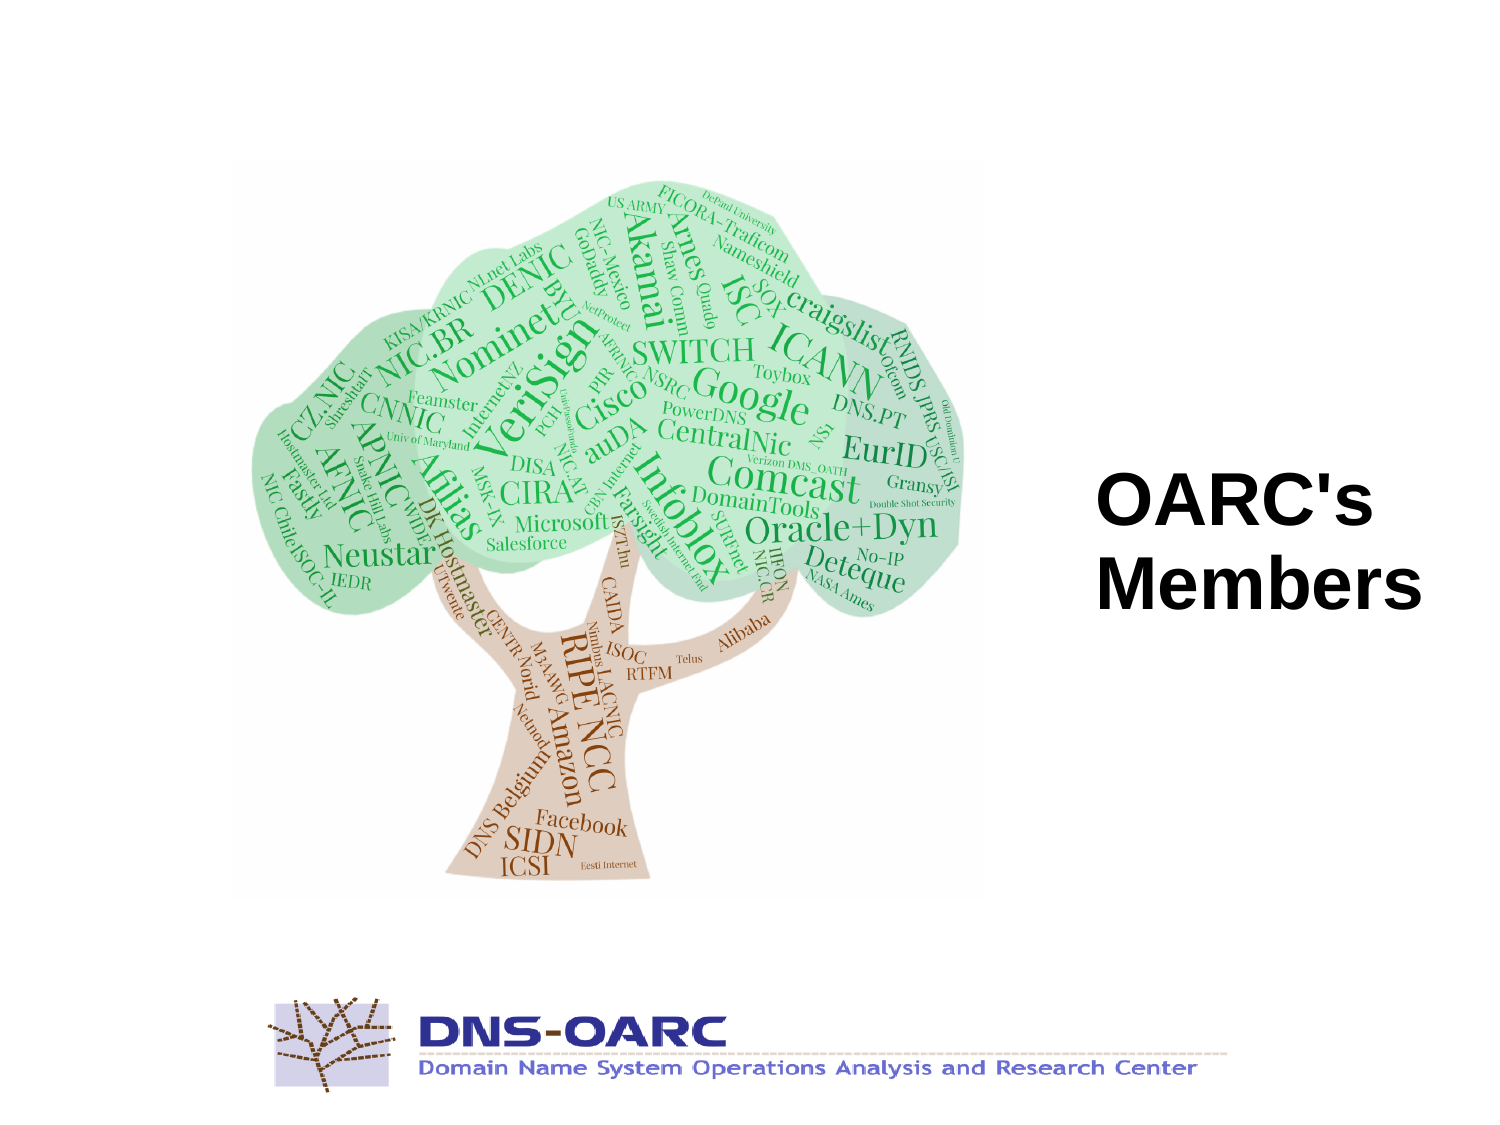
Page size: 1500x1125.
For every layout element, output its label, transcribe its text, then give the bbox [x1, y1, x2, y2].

list OARC's Members [1095, 457, 1426, 668]
picture [214, 991, 1259, 1099]
picture [232, 161, 983, 899]
